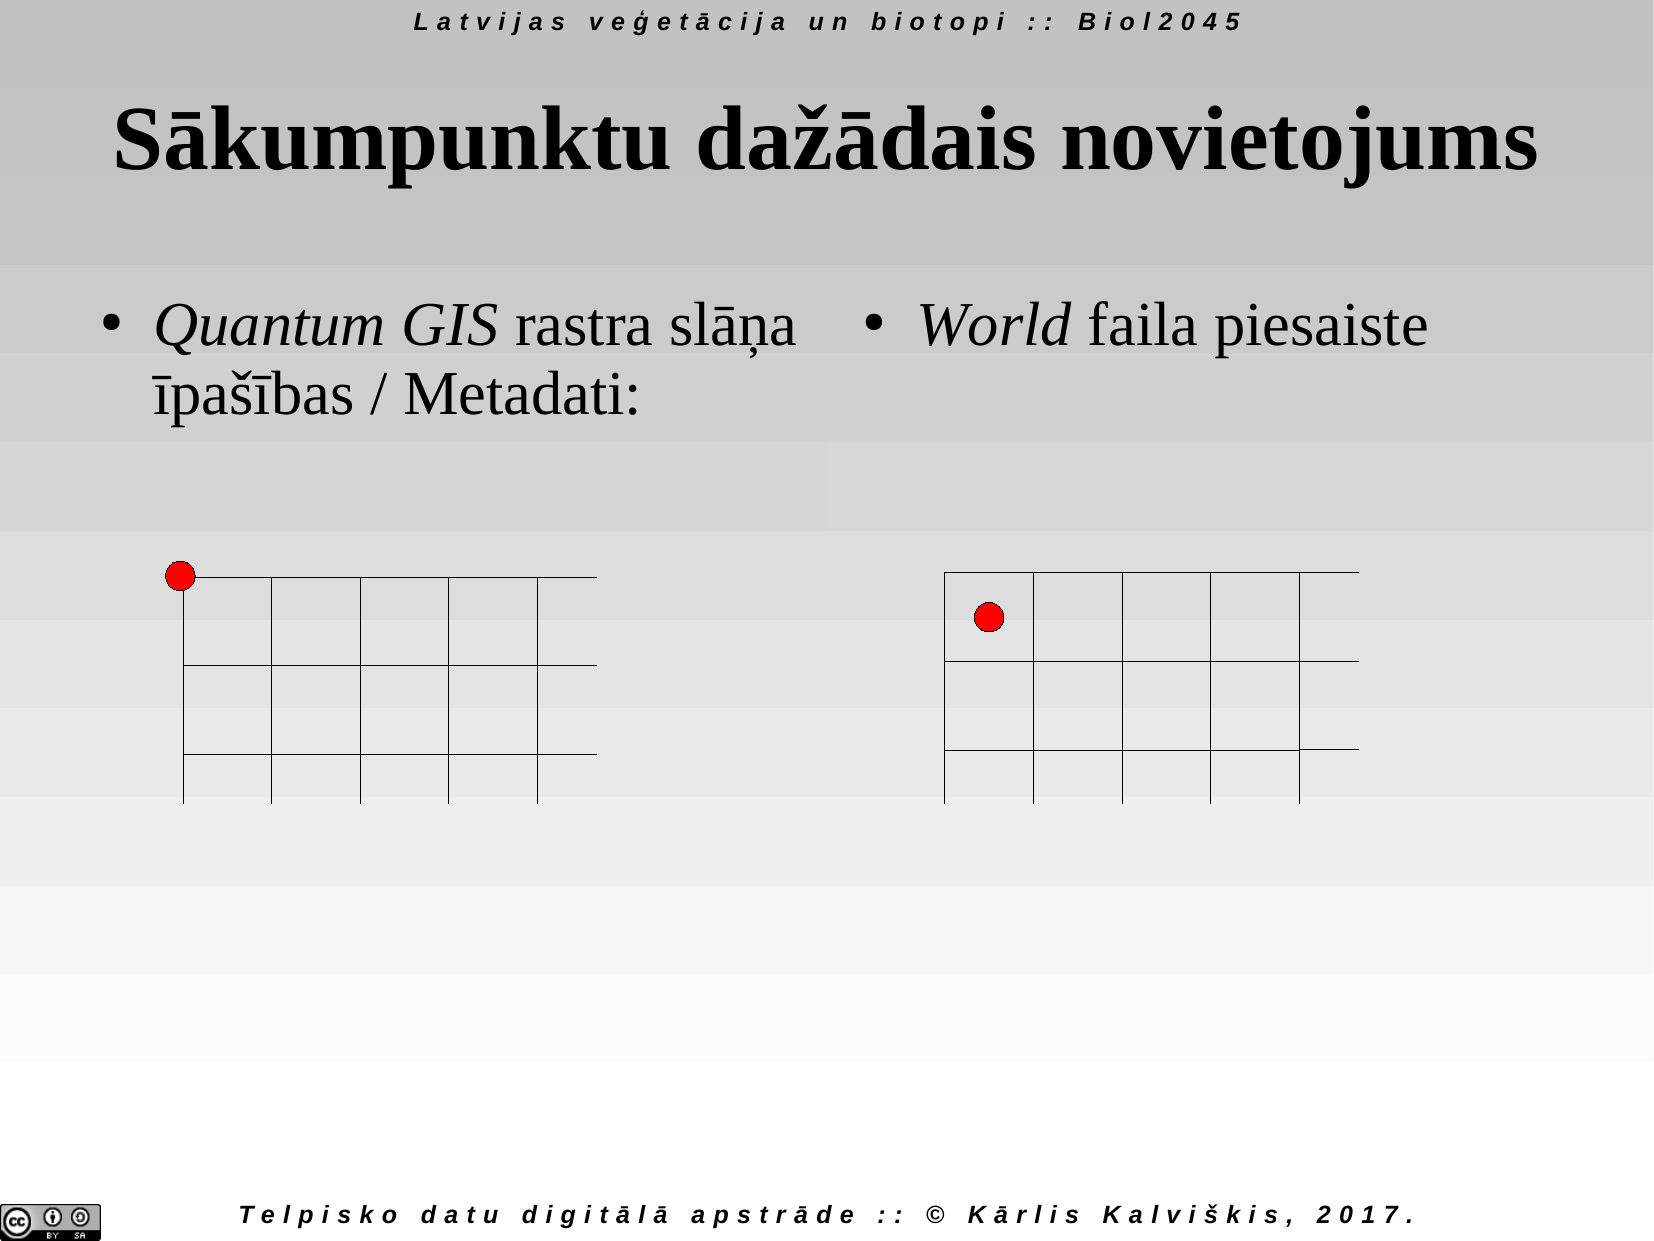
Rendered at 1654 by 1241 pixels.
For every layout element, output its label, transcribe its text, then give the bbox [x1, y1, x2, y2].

picture [0, 0, 1654, 1241]
title Sākumpunktu dažādais novietojums [29, 43, 1625, 234]
list World faila piesaiste [845, 289, 1572, 1113]
text_box [974, 602, 1004, 632]
text_box [165, 561, 196, 591]
list Quantum GIS rastra slāņa īpašības / Metadati: [82, 289, 809, 1113]
